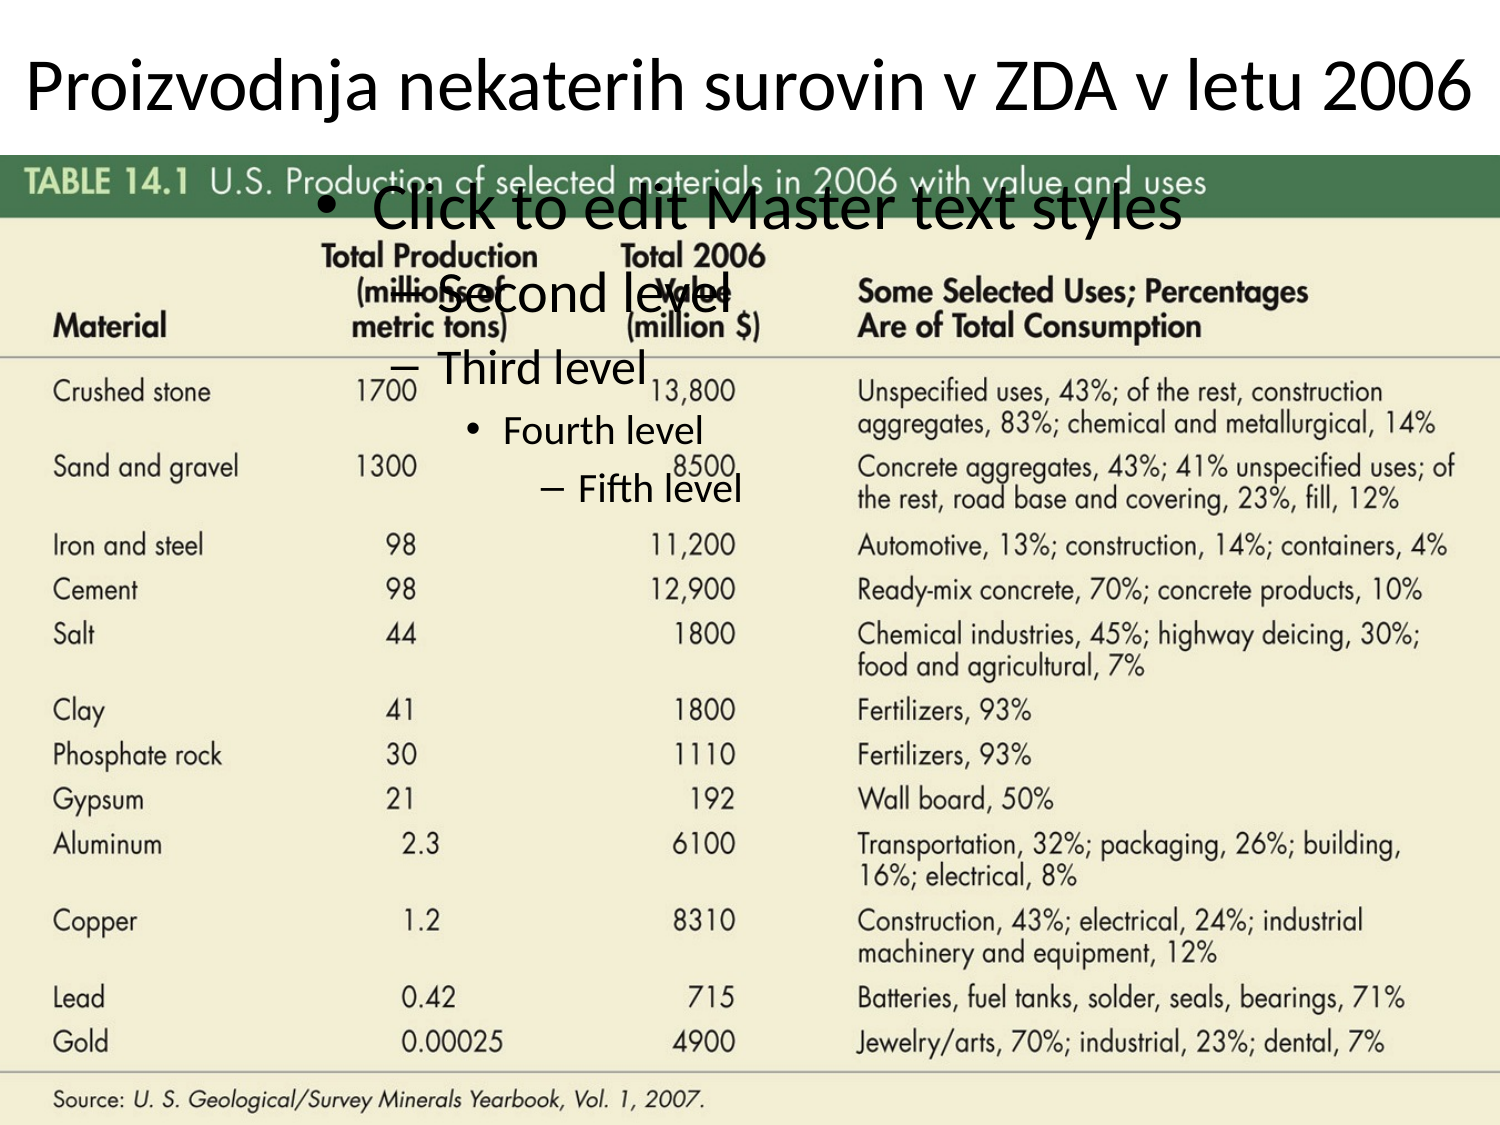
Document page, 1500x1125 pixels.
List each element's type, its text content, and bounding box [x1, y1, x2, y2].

picture [0, 155, 1500, 1125]
title Proizvodnja nekaterih surovin v ZDA v letu 2006 [0, 0, 1500, 155]
